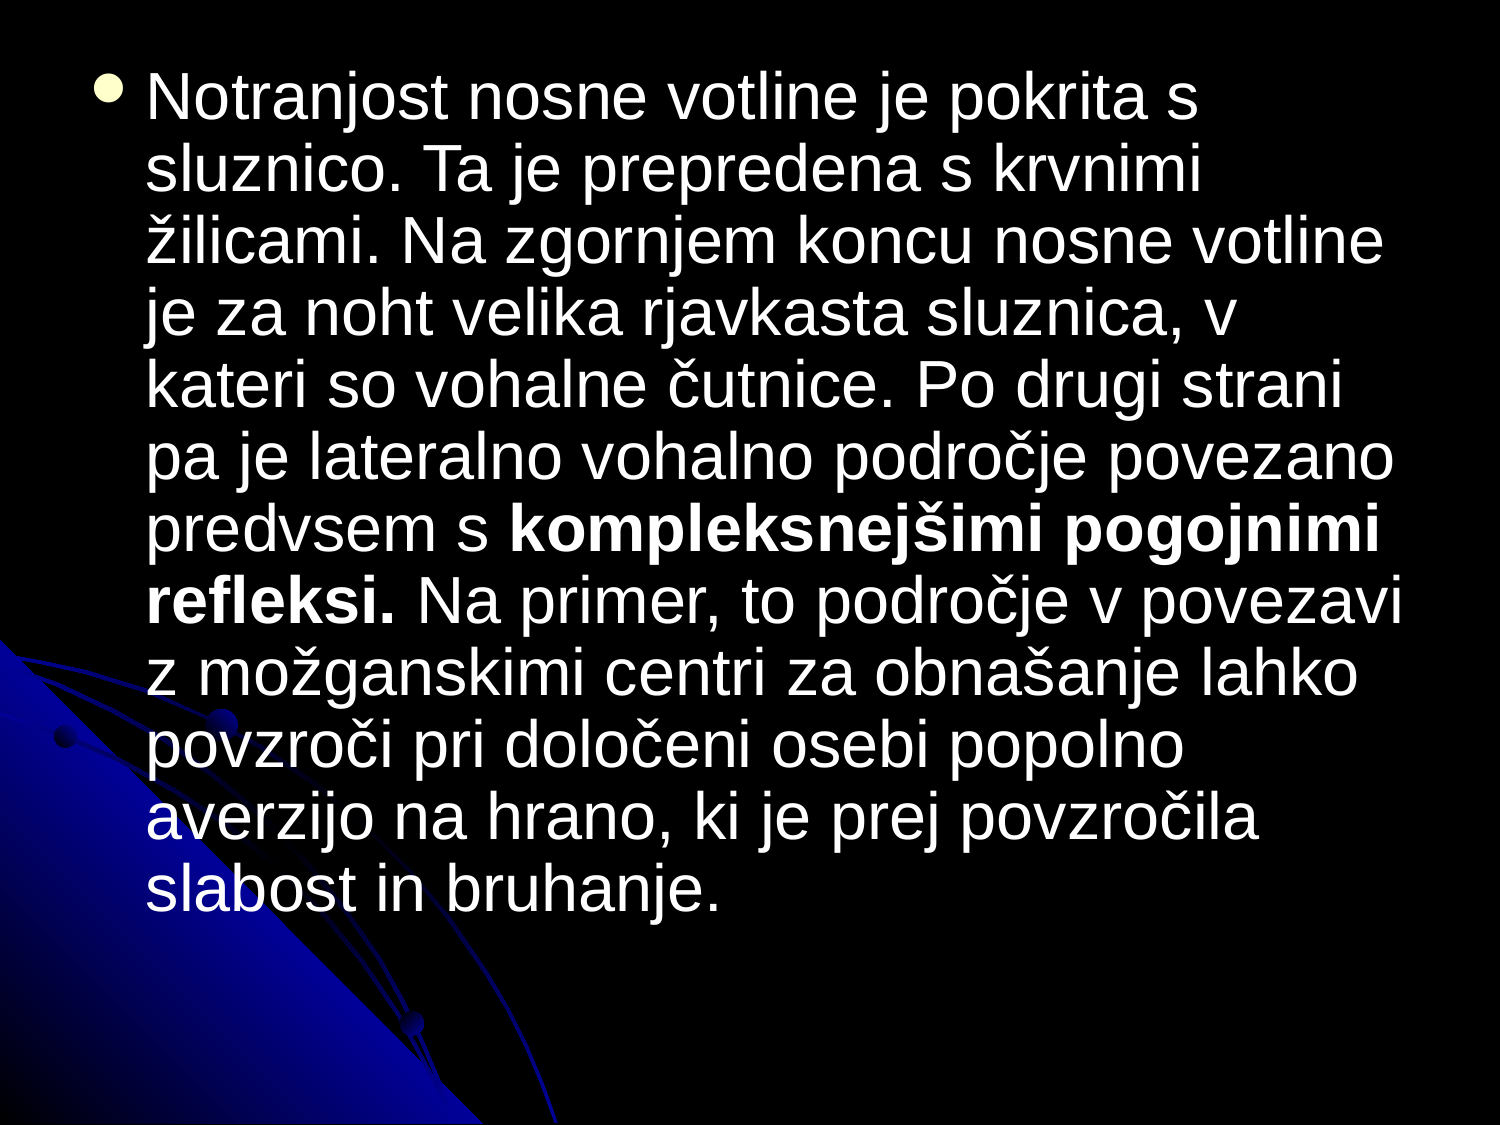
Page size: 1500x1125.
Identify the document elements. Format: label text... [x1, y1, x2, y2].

list Notranjost nosne votline je pokrita s sluznico. Ta je prepredena s krvnimi žilicami. Na zgornjem koncu nosne votline je za noht velika rjavkasta sluznica, v kateri so vohalne čutnice. Po drugi strani pa je lateralno vohalno področje povezano predvsem s kompleksnejšimi pogojnimi refleksi. Na primer, to področje v povezavi z možganskimi centri za obnašanje lahko povzroči pri določeni osebi popolno averzijo na hrano, ki je prej povzročila slabost in bruhanje. [75, 54, 1425, 934]
